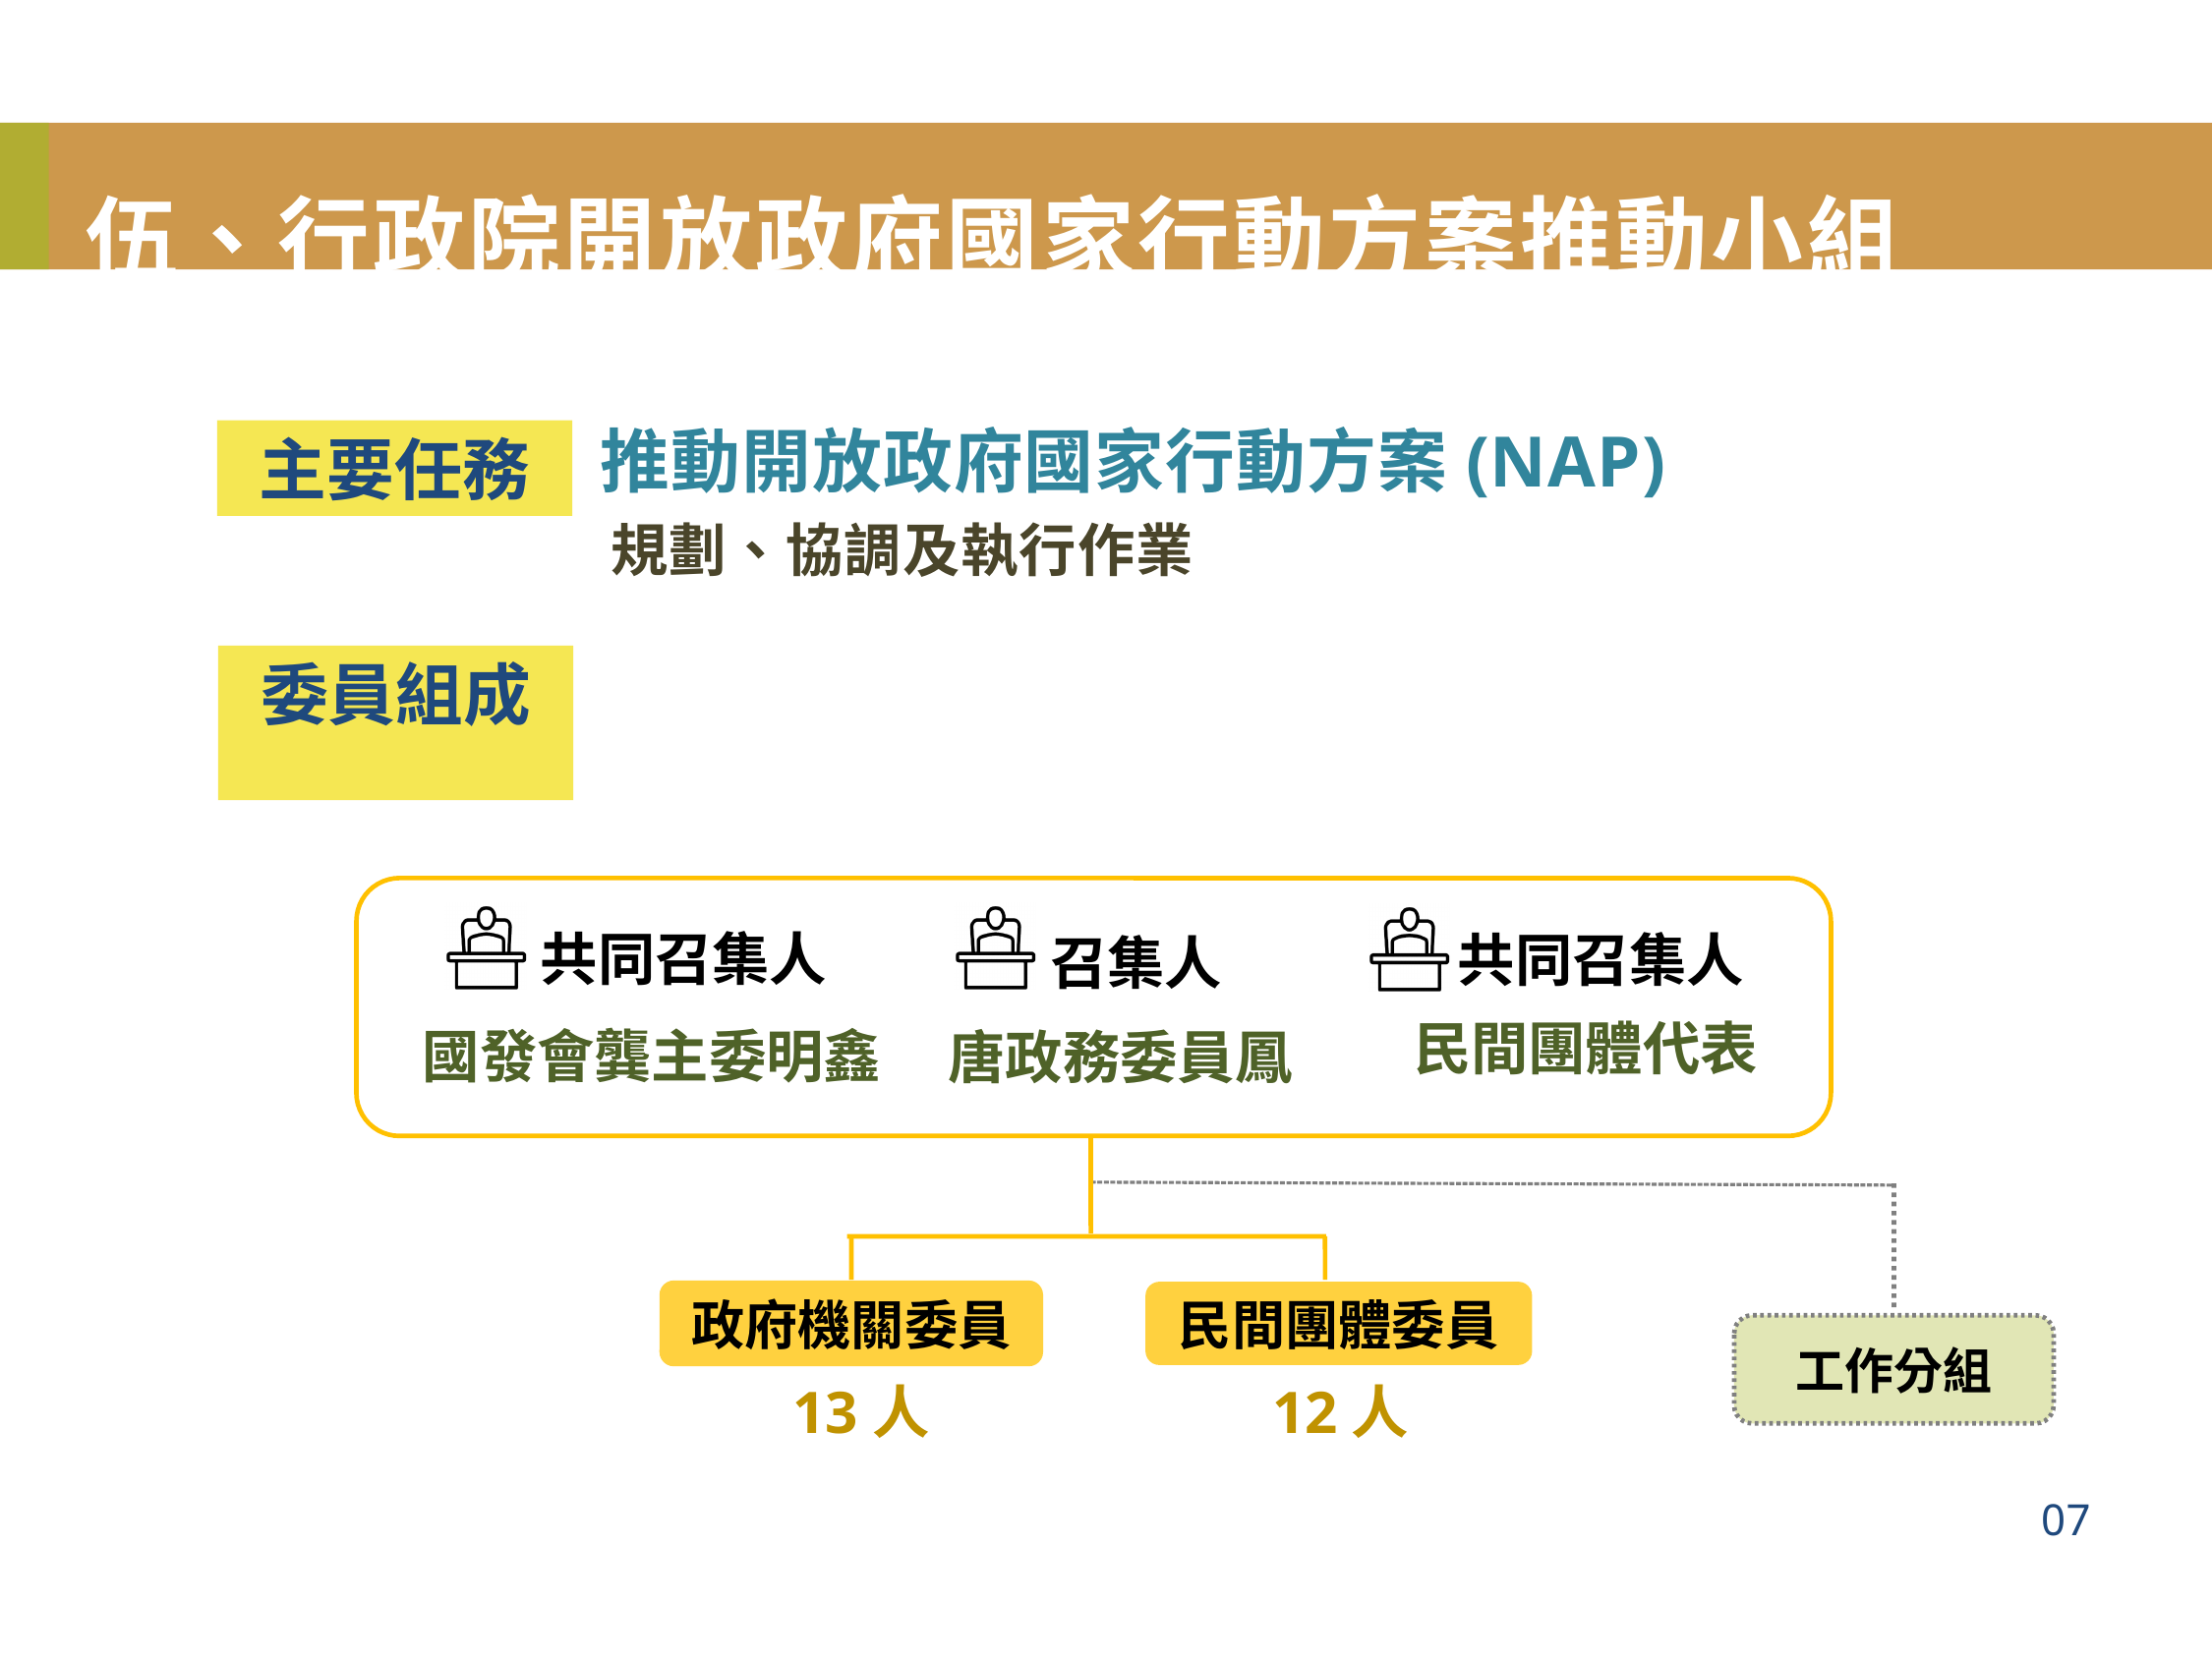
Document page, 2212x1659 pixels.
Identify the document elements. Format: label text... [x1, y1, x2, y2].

text_box 伍、行政院開放政府國家行動方案推動小組 [86, 181, 2126, 293]
text_box 工作分組 [1733, 1315, 2054, 1424]
text_box 委員組成 [217, 645, 574, 801]
text_box 主要任務 [216, 420, 573, 516]
text_box [356, 878, 1832, 1136]
picture [954, 902, 1036, 990]
text_box 07 [2041, 1492, 2135, 1545]
text_box 推動開放政府國家行動方案(NAP) [600, 417, 2053, 501]
text_box 13人 [778, 1368, 945, 1453]
text_box 規劃、協調及執行作業 [596, 507, 1209, 591]
text_box 12人 [1257, 1368, 1424, 1453]
text_box 共同召集人 [526, 915, 843, 1000]
text_box 民間團體代表 [1399, 1004, 1773, 1089]
text_box 共同召集人 [1443, 916, 1760, 1001]
picture [1368, 903, 1450, 992]
text_box 政府機關委員 [659, 1280, 1044, 1367]
text_box 國發會龔主委明鑫 [408, 1012, 897, 1097]
picture [444, 902, 527, 990]
text_box 召集人 [1035, 919, 1237, 1003]
text_box 民間團體委員 [1145, 1282, 1533, 1365]
text_box 唐政務委員鳳 [934, 1014, 1336, 1099]
text_box [0, 122, 2212, 270]
